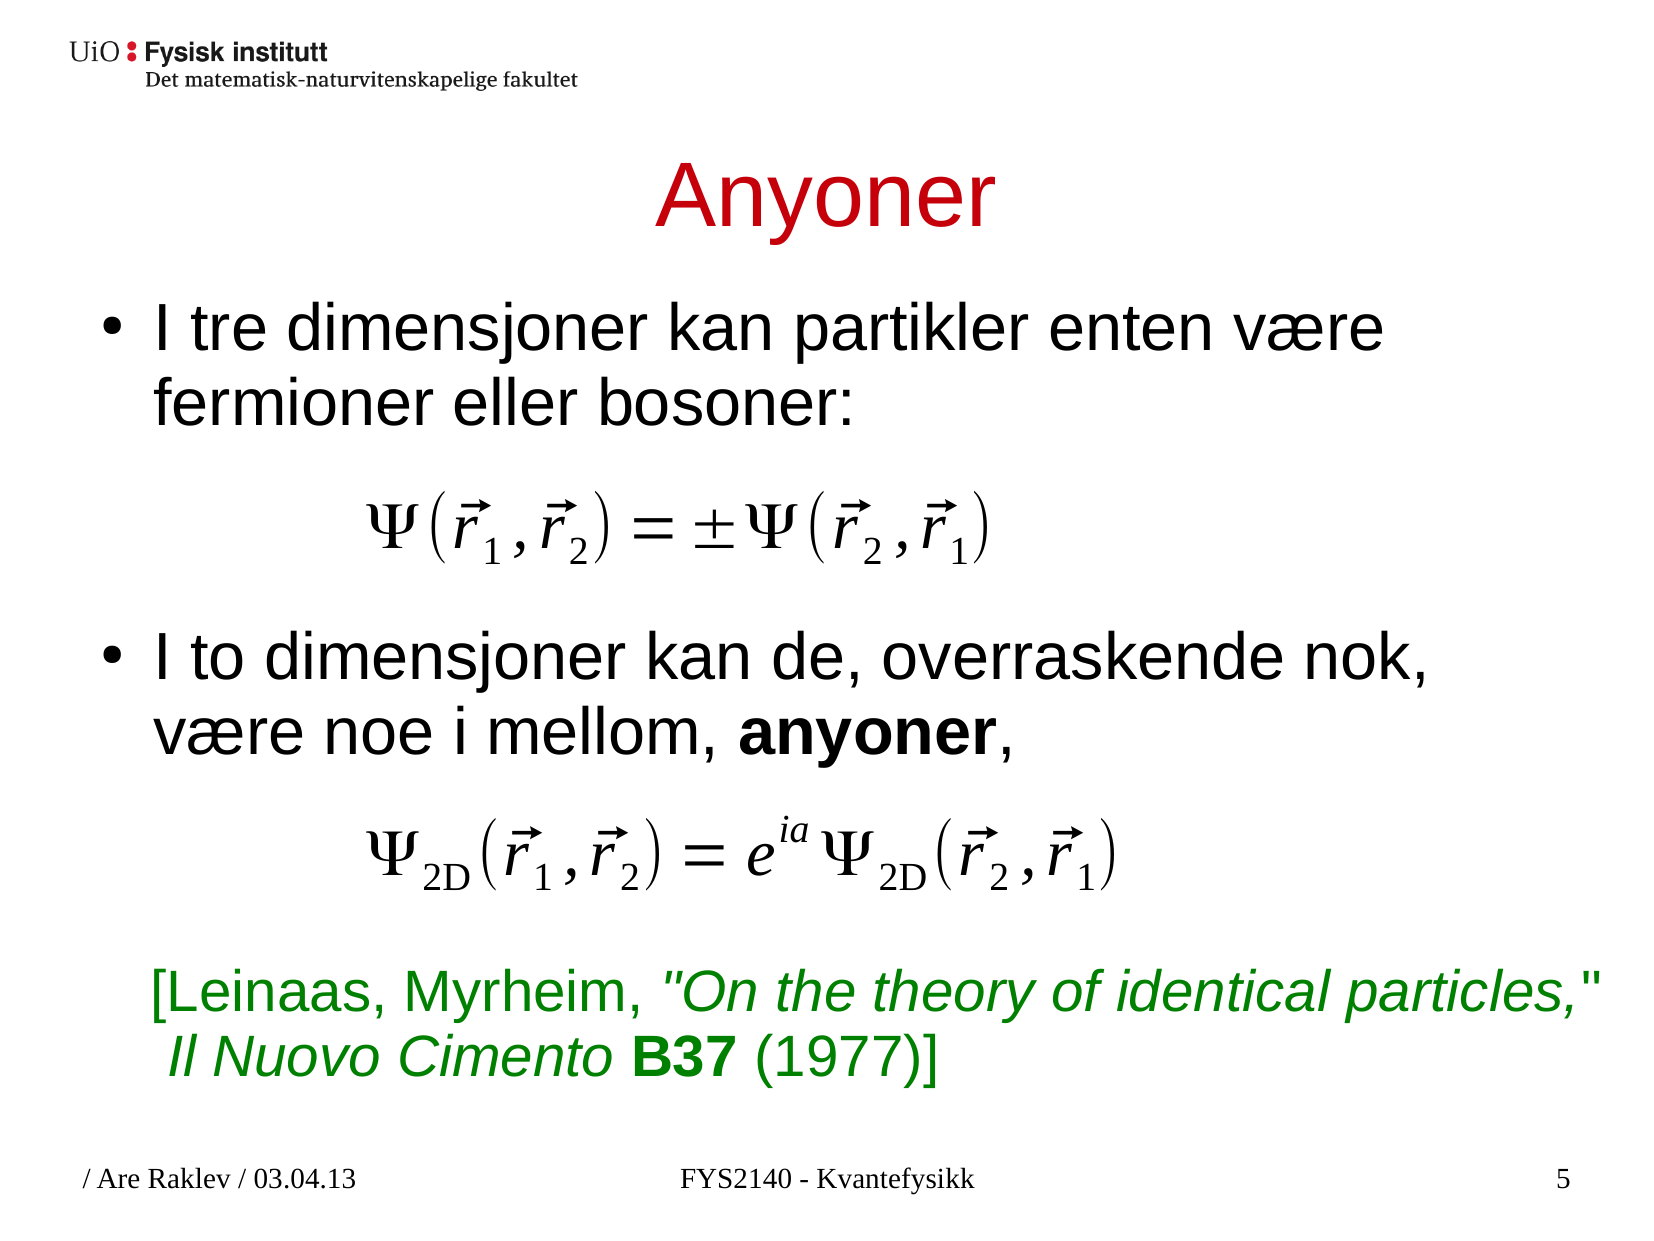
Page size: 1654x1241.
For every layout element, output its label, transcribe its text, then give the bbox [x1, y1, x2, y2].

list I tre dimensjoner kan partikler enten være fermioner eller bosoner: I to dimensjoner kan de, overraskende nok, være noe i mellom, anyoner, [82, 290, 1538, 1094]
chart [357, 487, 1000, 574]
title Anyoner [82, 90, 1571, 298]
text_box [Leinaas, Myrheim, "On the theory of identical particles," [Il Nuovo Cimento B37 (1977)] [136, 951, 1637, 1097]
chart [357, 806, 1127, 900]
picture [68, 37, 581, 93]
